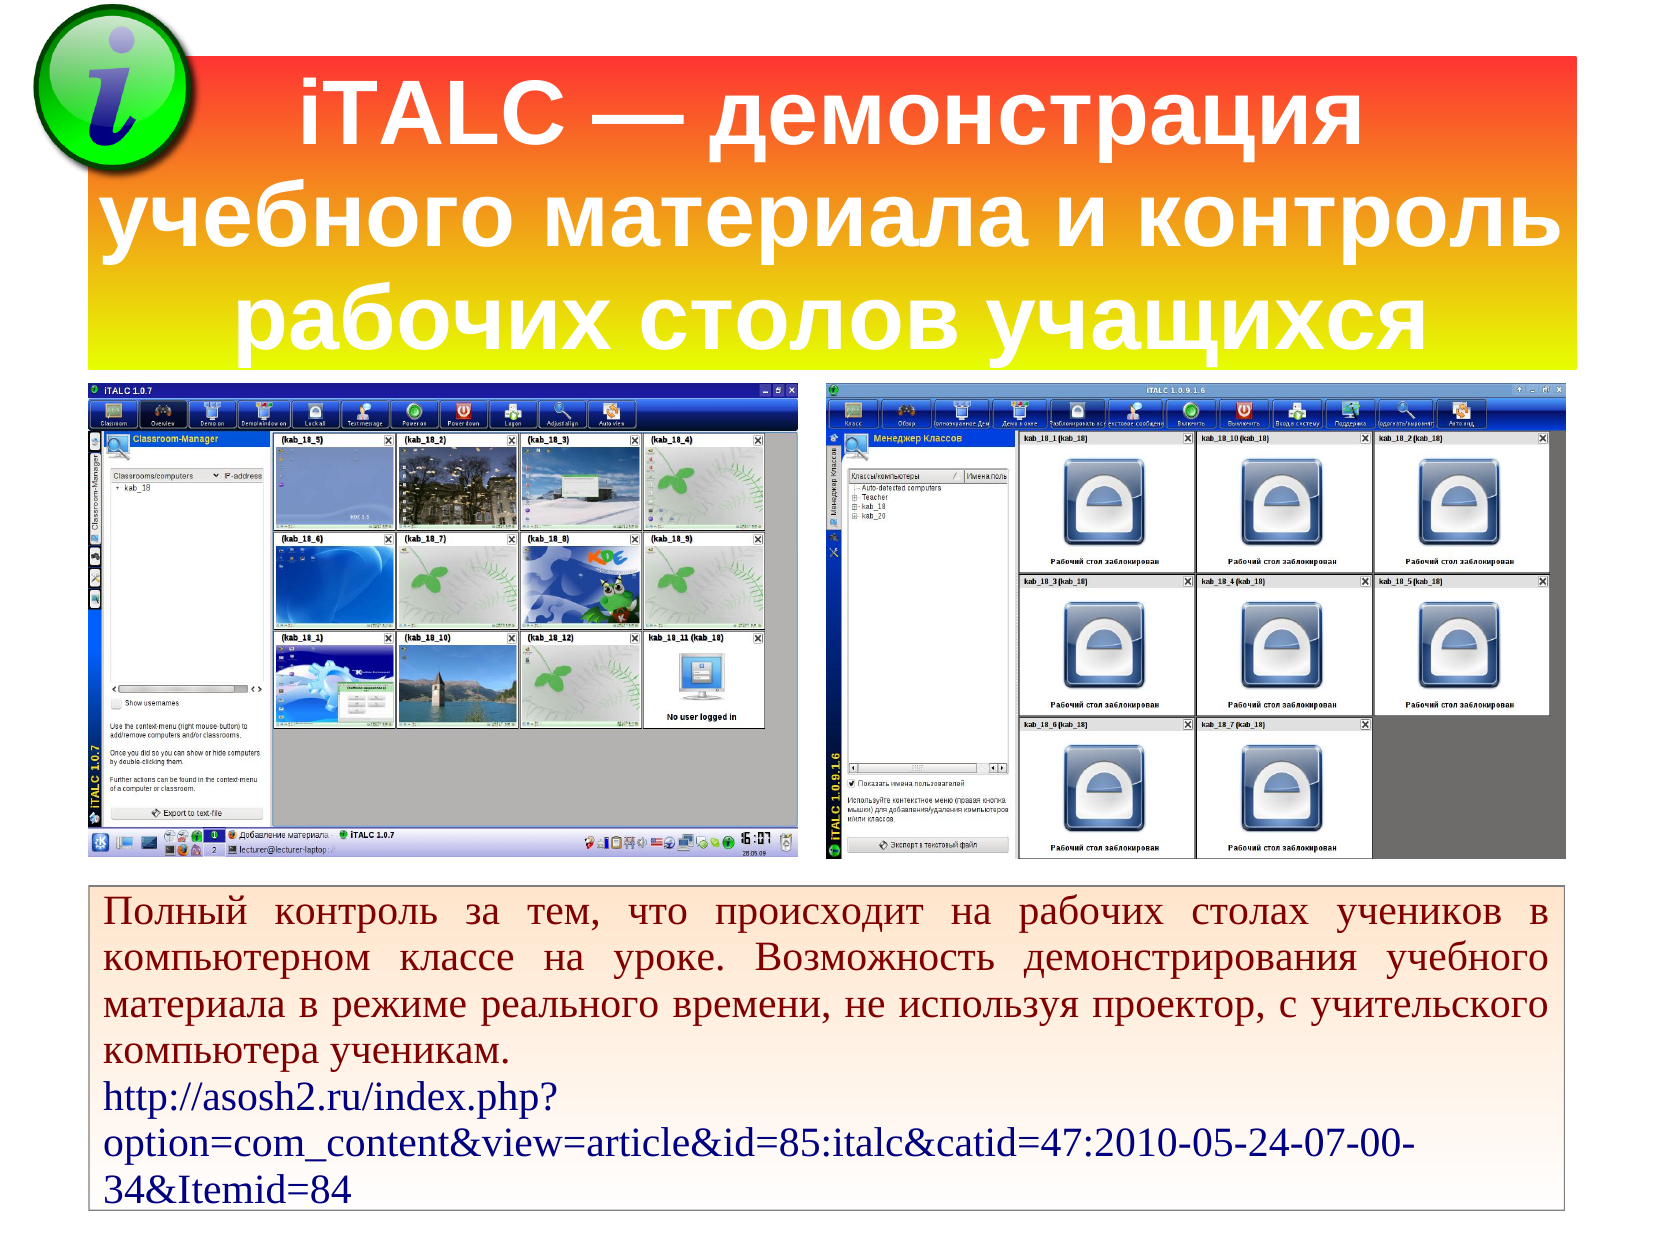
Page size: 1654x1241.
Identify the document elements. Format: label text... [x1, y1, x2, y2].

picture [29, 0, 205, 185]
picture [88, 383, 798, 857]
title iTALC — демонстрация учебного материала и контроль рабочих столов учащихся [88, 56, 1577, 370]
text_box Полный контроль за тем, что происходит на рабочих столах учеников в компьютерном классе на уроке. Возможность демонстрирования учебного материала в режиме реального времени, не используя проектор, с учительского компьютера ученикам. http://asosh2.ru/index.php?option=com_content&view=article&id=85:italc&catid=47:2010-05-24-07-00-34&Itemid=84 [88, 885, 1565, 1211]
picture [826, 383, 1566, 859]
